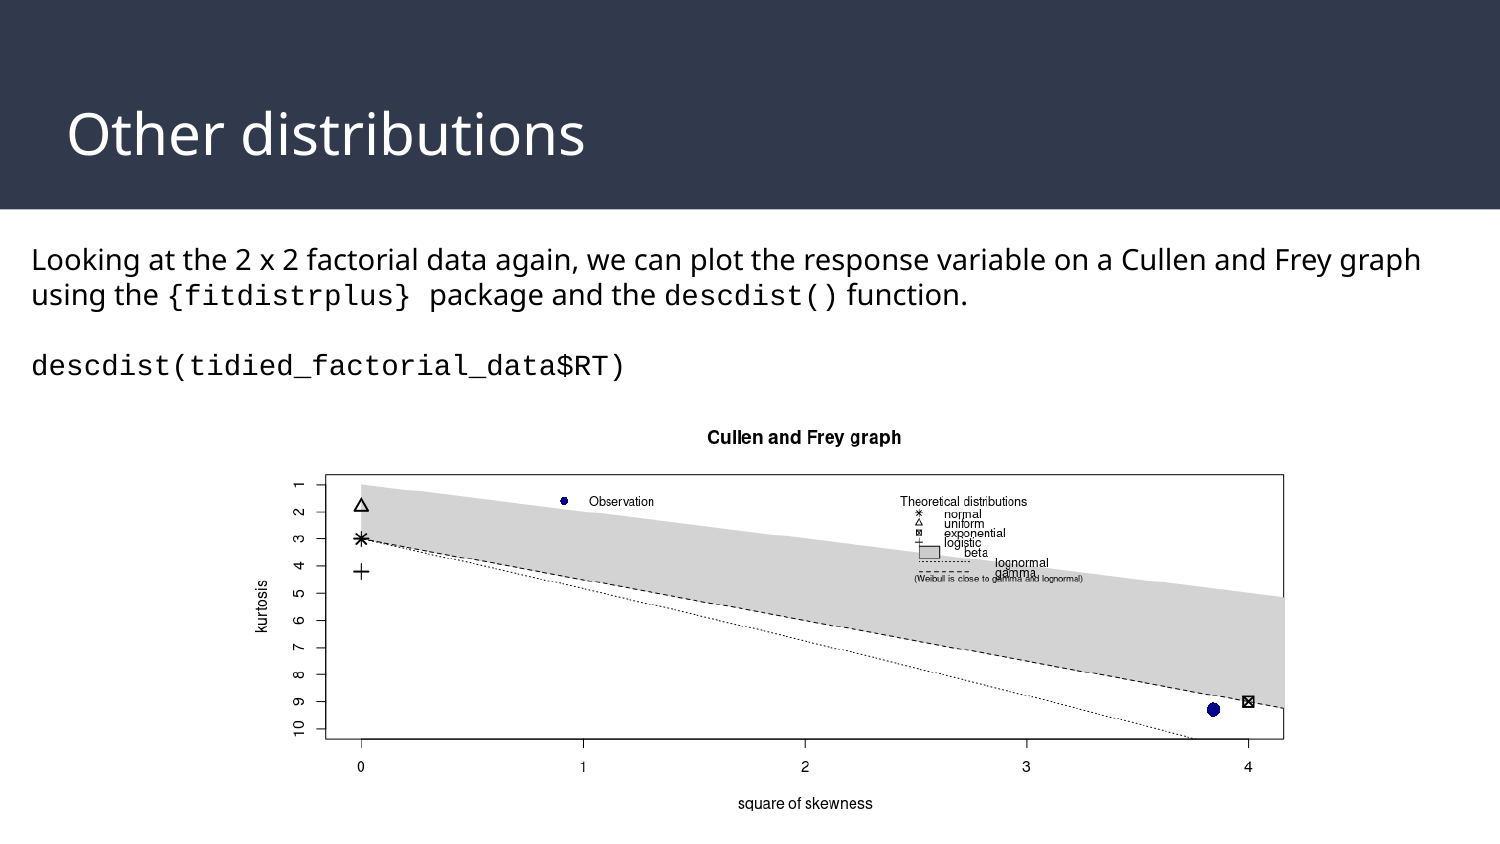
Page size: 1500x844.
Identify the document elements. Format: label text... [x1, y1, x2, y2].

title Other distributions [51, 82, 1449, 185]
text_box Looking at the 2 x 2 factorial data again, we can plot the response variable on a Cullen and Frey graph using the {fitdistrplus} package and the descdist() function. descdist(tidied_factorial_data$RT) [16, 226, 1483, 816]
picture [250, 399, 1322, 832]
